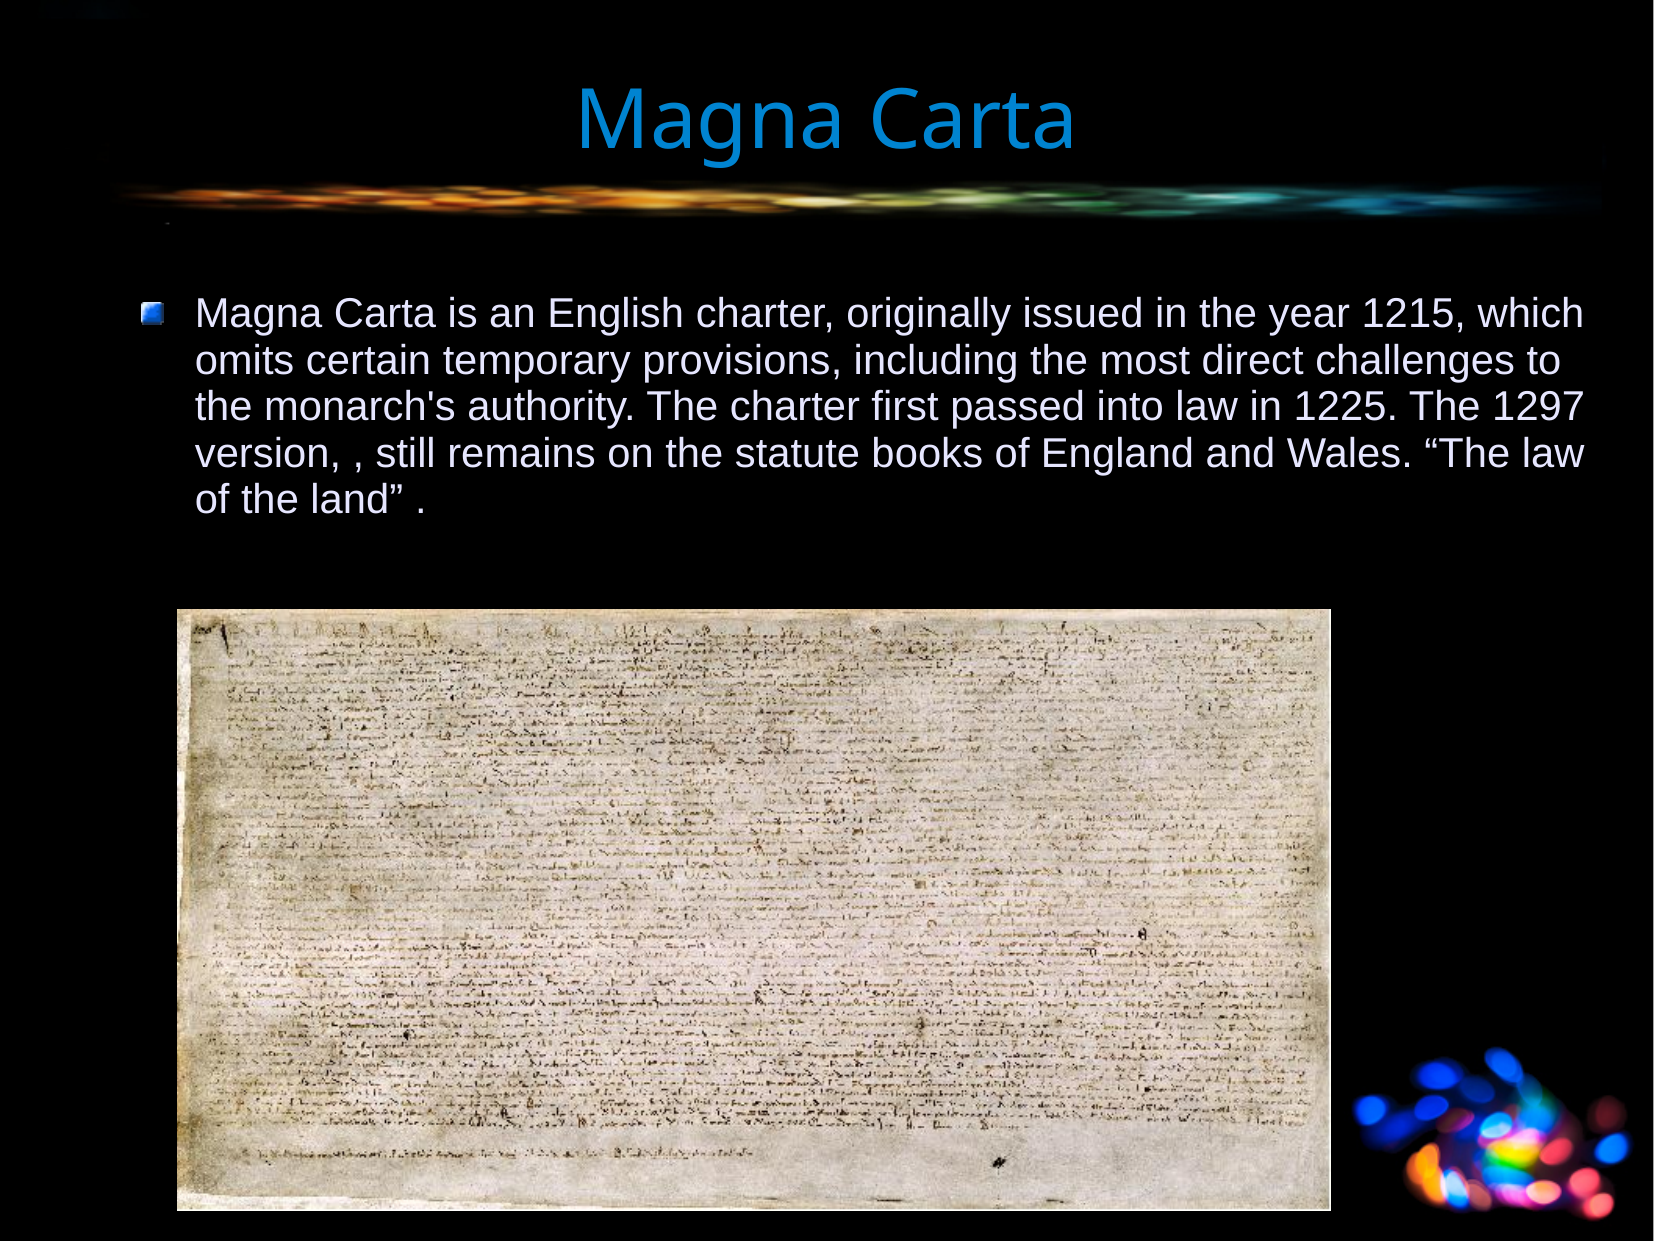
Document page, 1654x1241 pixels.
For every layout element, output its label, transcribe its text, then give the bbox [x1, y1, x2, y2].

picture [0, 0, 1654, 1241]
title Magna Carta [82, 19, 1571, 212]
list Magna Carta is an English charter, originally issued in the year 1215, which omits certain temporary provisions, including the most direct challenges to the monarch's authority. The charter first passed into law in 1225. The 1297 version, , still remains on the statute books of England and Wales. “The law of the land” . [124, 290, 1613, 1094]
